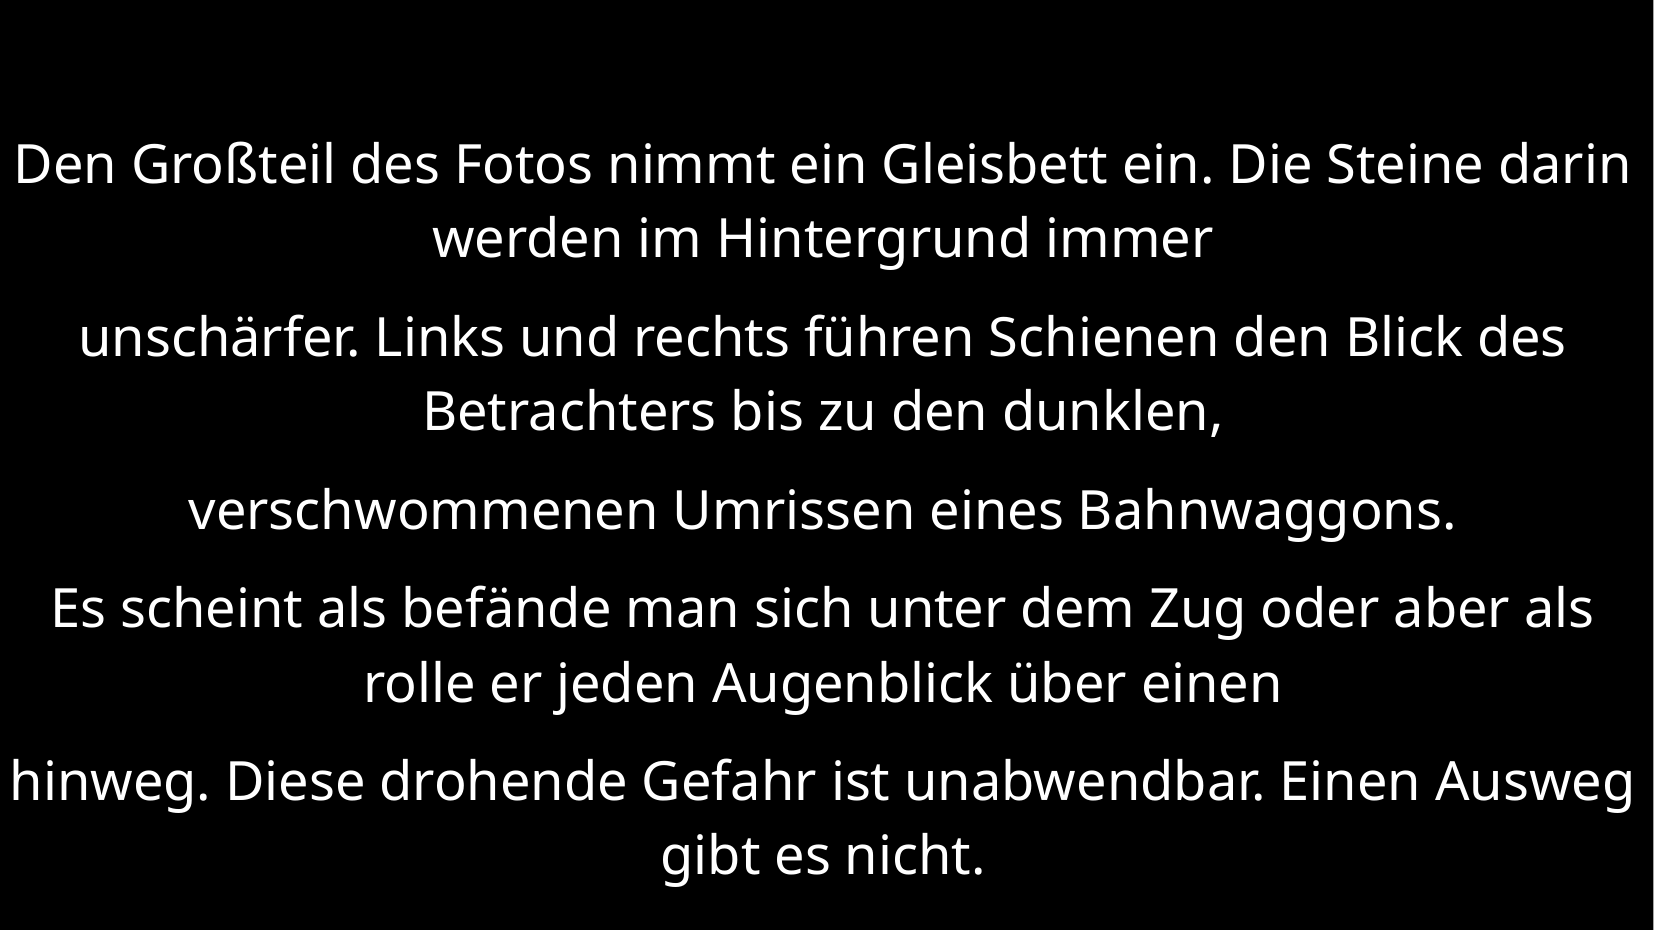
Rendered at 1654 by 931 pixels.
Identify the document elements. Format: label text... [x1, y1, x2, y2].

text_box Den Großteil des Fotos nimmt ein Gleisbett ein. Die Steine darin werden im Hintergrund immer unschärfer. Links und rechts führen Schienen den Blick des Betrachters bis zu den dunklen, verschwommenen Umrissen eines Bahnwaggons. Es scheint als befände man sich unter dem Zug oder aber als rolle er jeden Augenblick über einen hinweg. Diese drohende Gefahr ist unabwendbar. Einen Ausweg gibt es nicht. [0, 118, 1654, 798]
